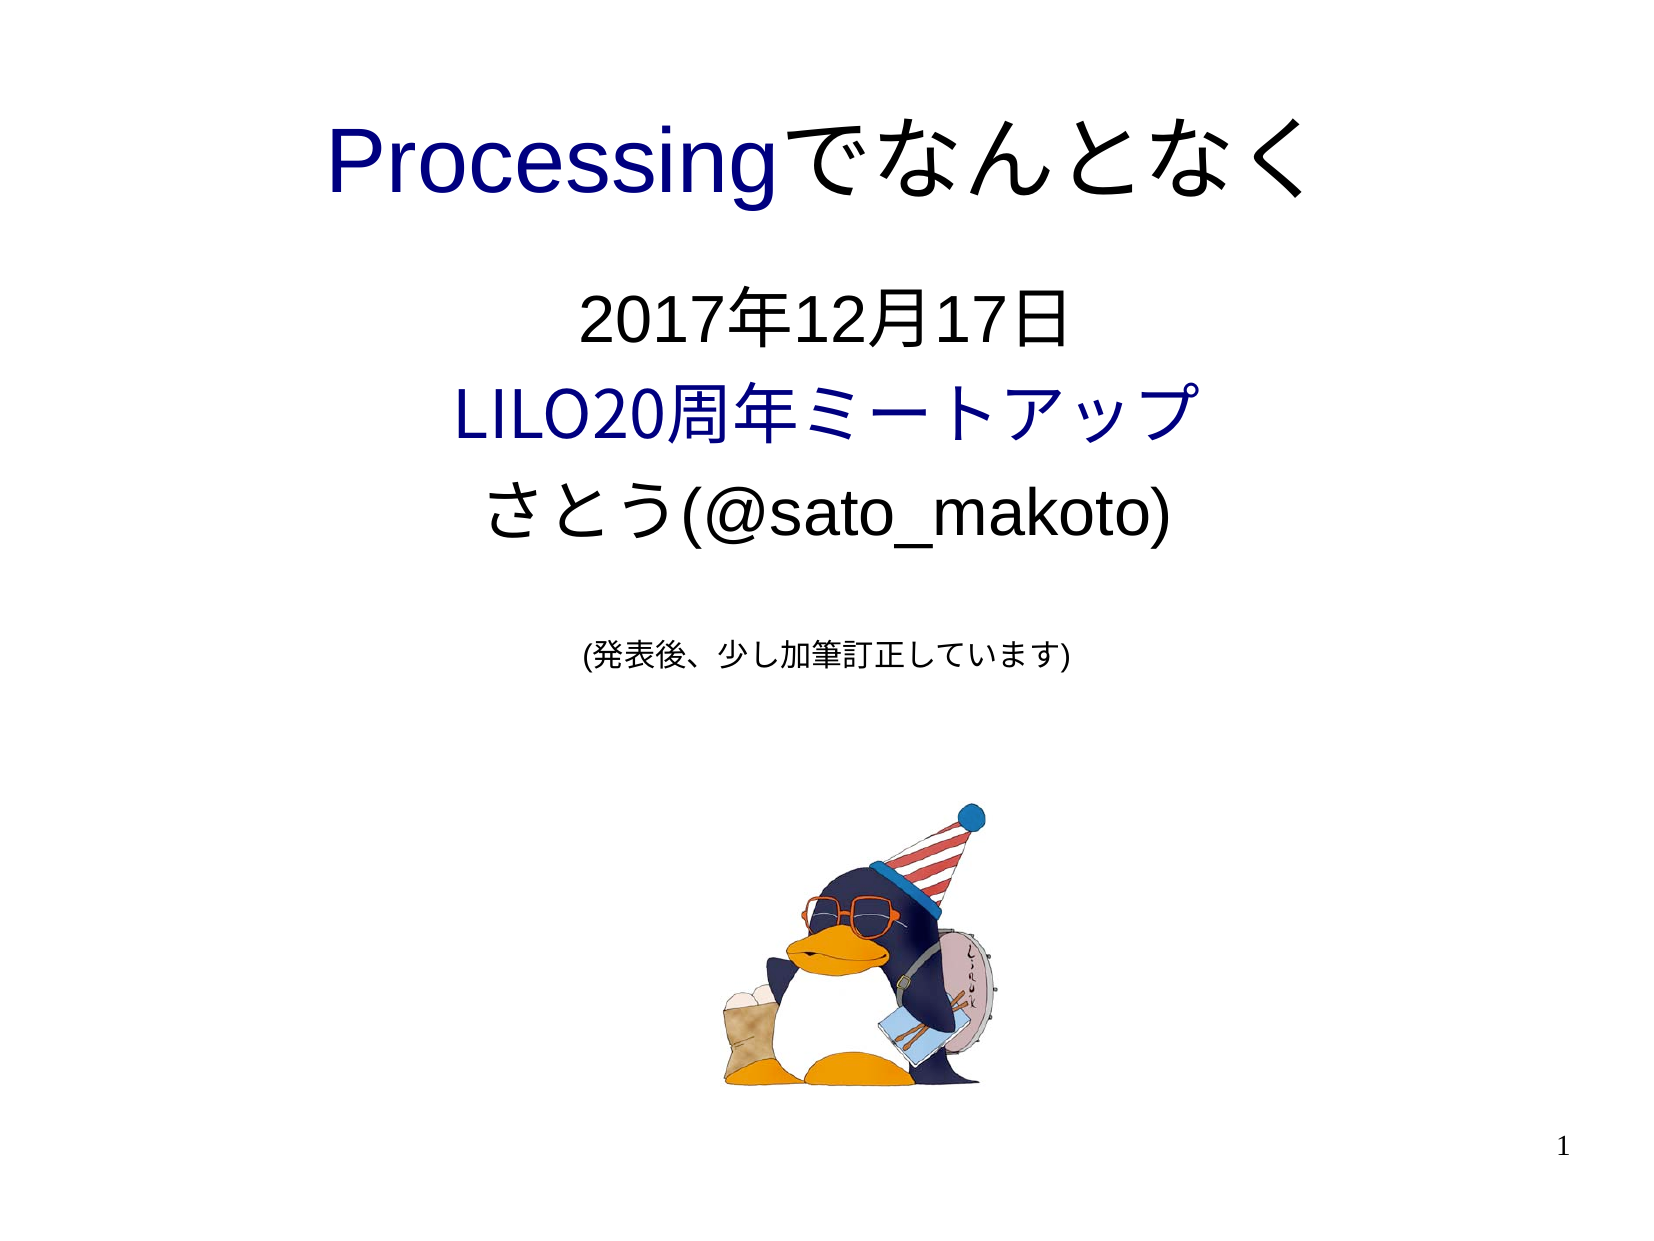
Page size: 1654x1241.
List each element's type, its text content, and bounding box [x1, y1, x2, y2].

subtitle 2017年12月17日 LILO20周年ミートアップ さとう(@sato_makoto) (発表後、少し加筆訂正しています) [82, 219, 1571, 721]
title Processingでなんとなく [82, 49, 1571, 219]
picture [720, 801, 999, 1087]
